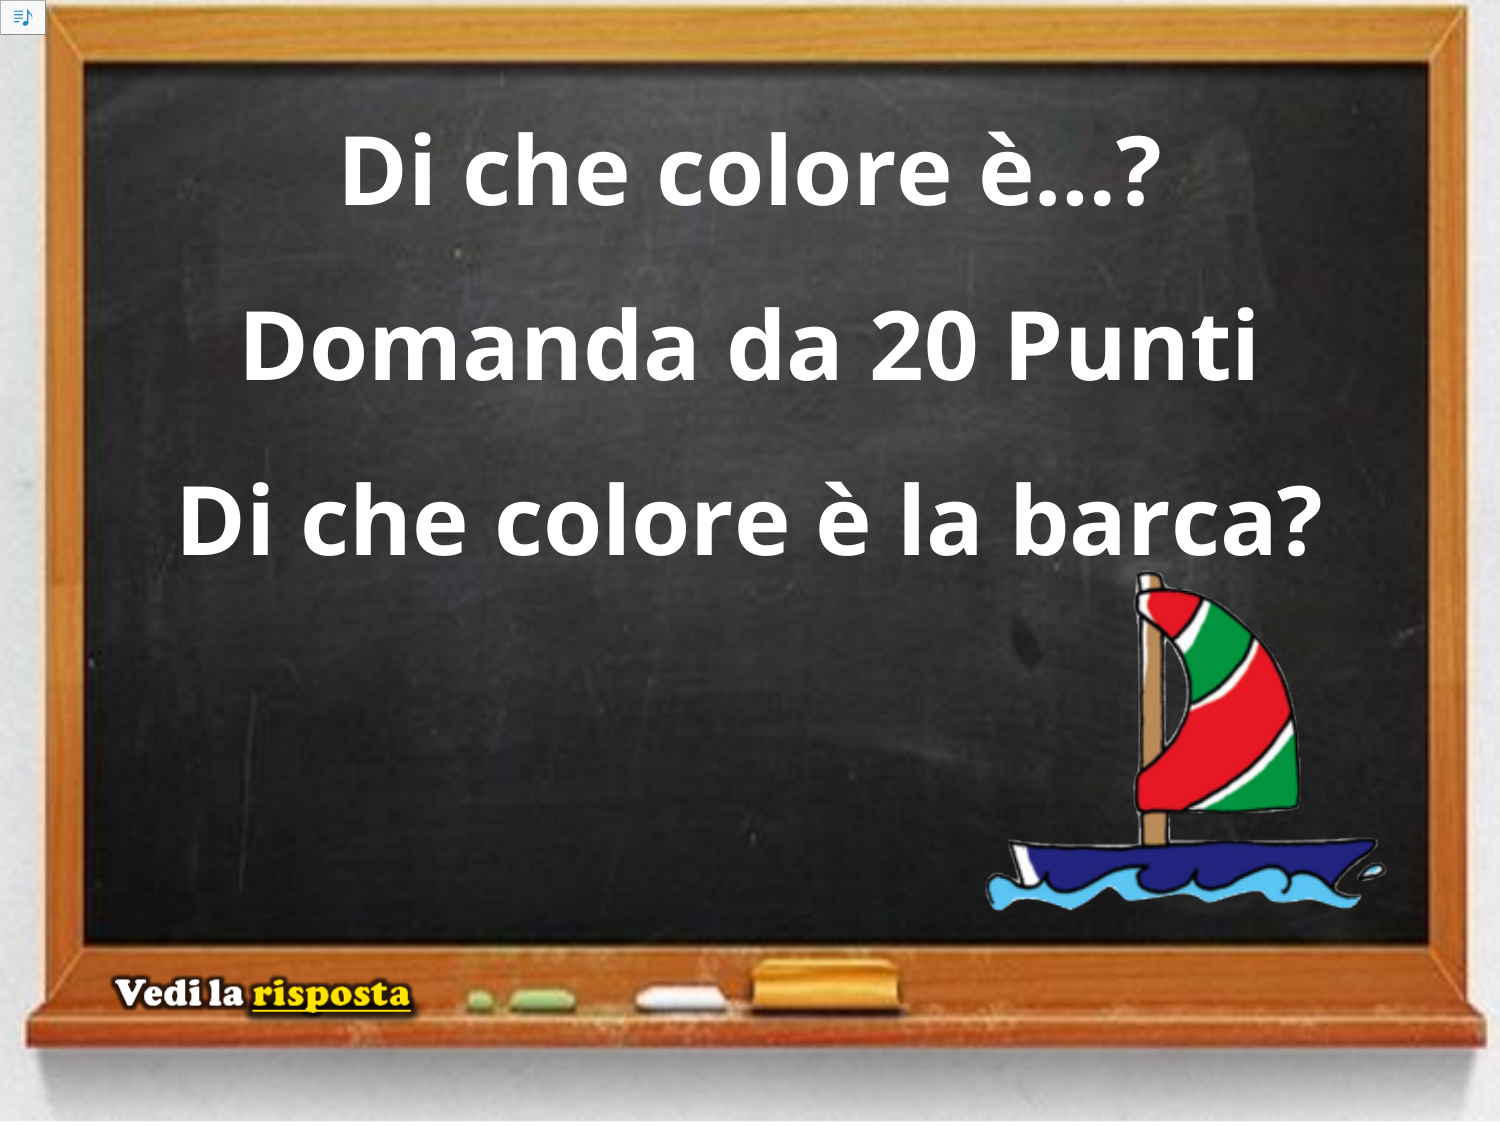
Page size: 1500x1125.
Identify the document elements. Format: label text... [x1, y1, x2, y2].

text_box [0, 0, 47, 36]
text_box Di che colore è…? Domanda da 20 Punti Di che colore è la barca? [87, 102, 1413, 758]
picture [0, 0, 1500, 1125]
